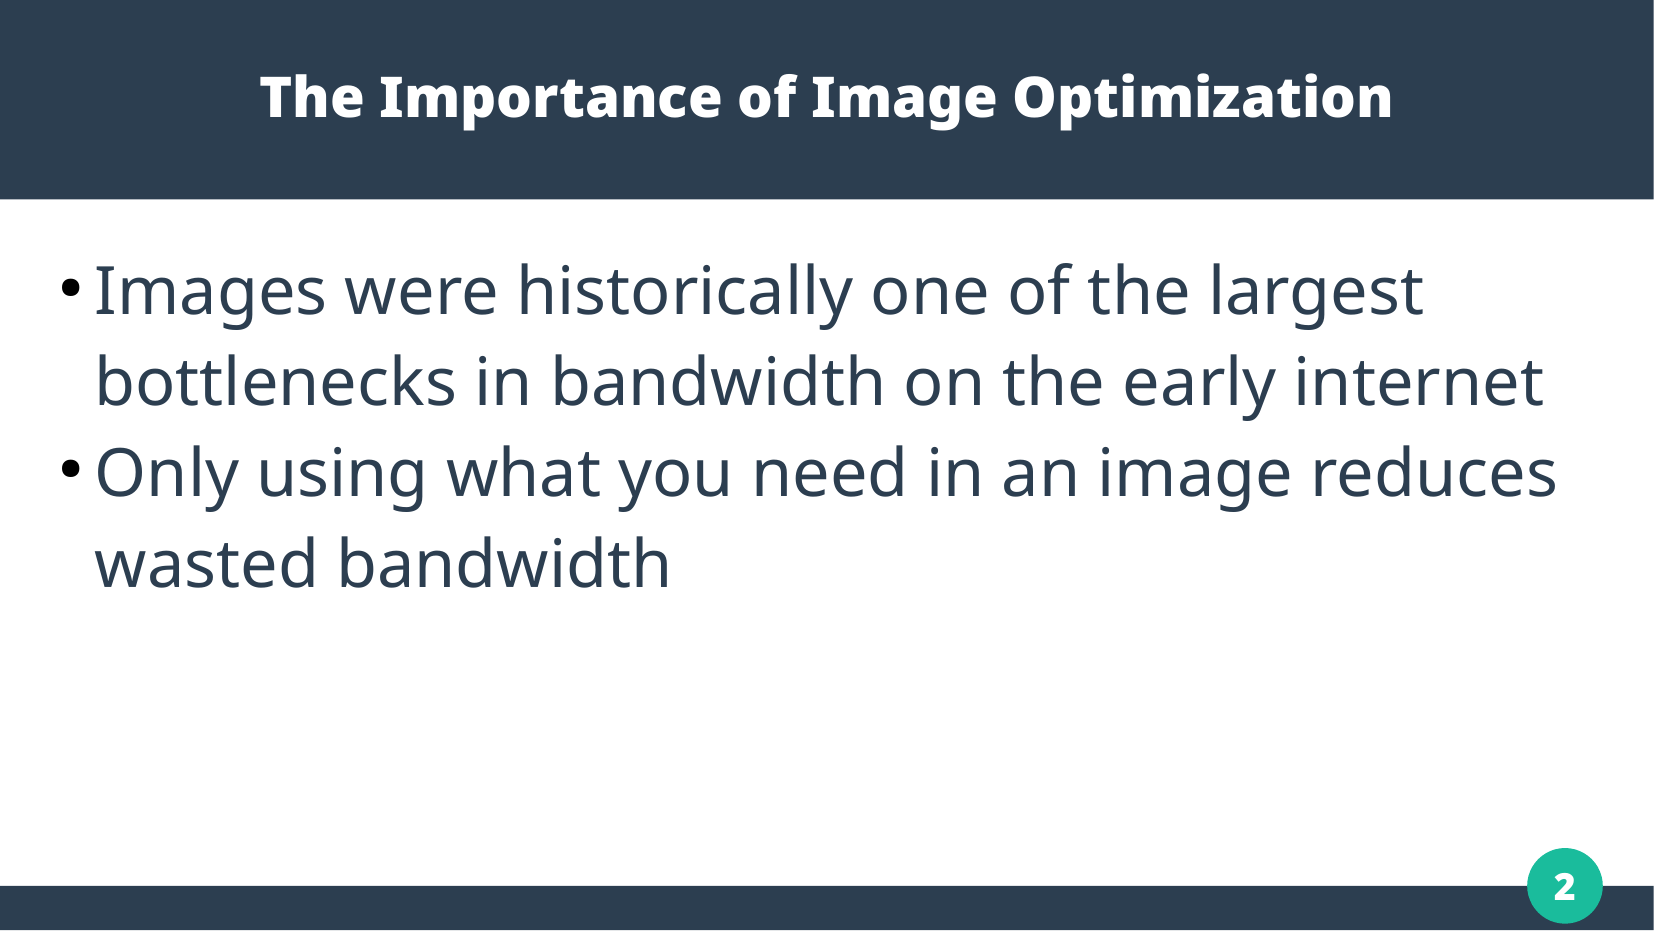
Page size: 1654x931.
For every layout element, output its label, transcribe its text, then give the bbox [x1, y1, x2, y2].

title The Importance of Image Optimization [59, 37, 1595, 155]
subtitle Images were historically one of the largest bottlenecks in bandwidth on the early internet Only using what you need in an image reduces wasted bandwidth [59, 243, 1595, 864]
